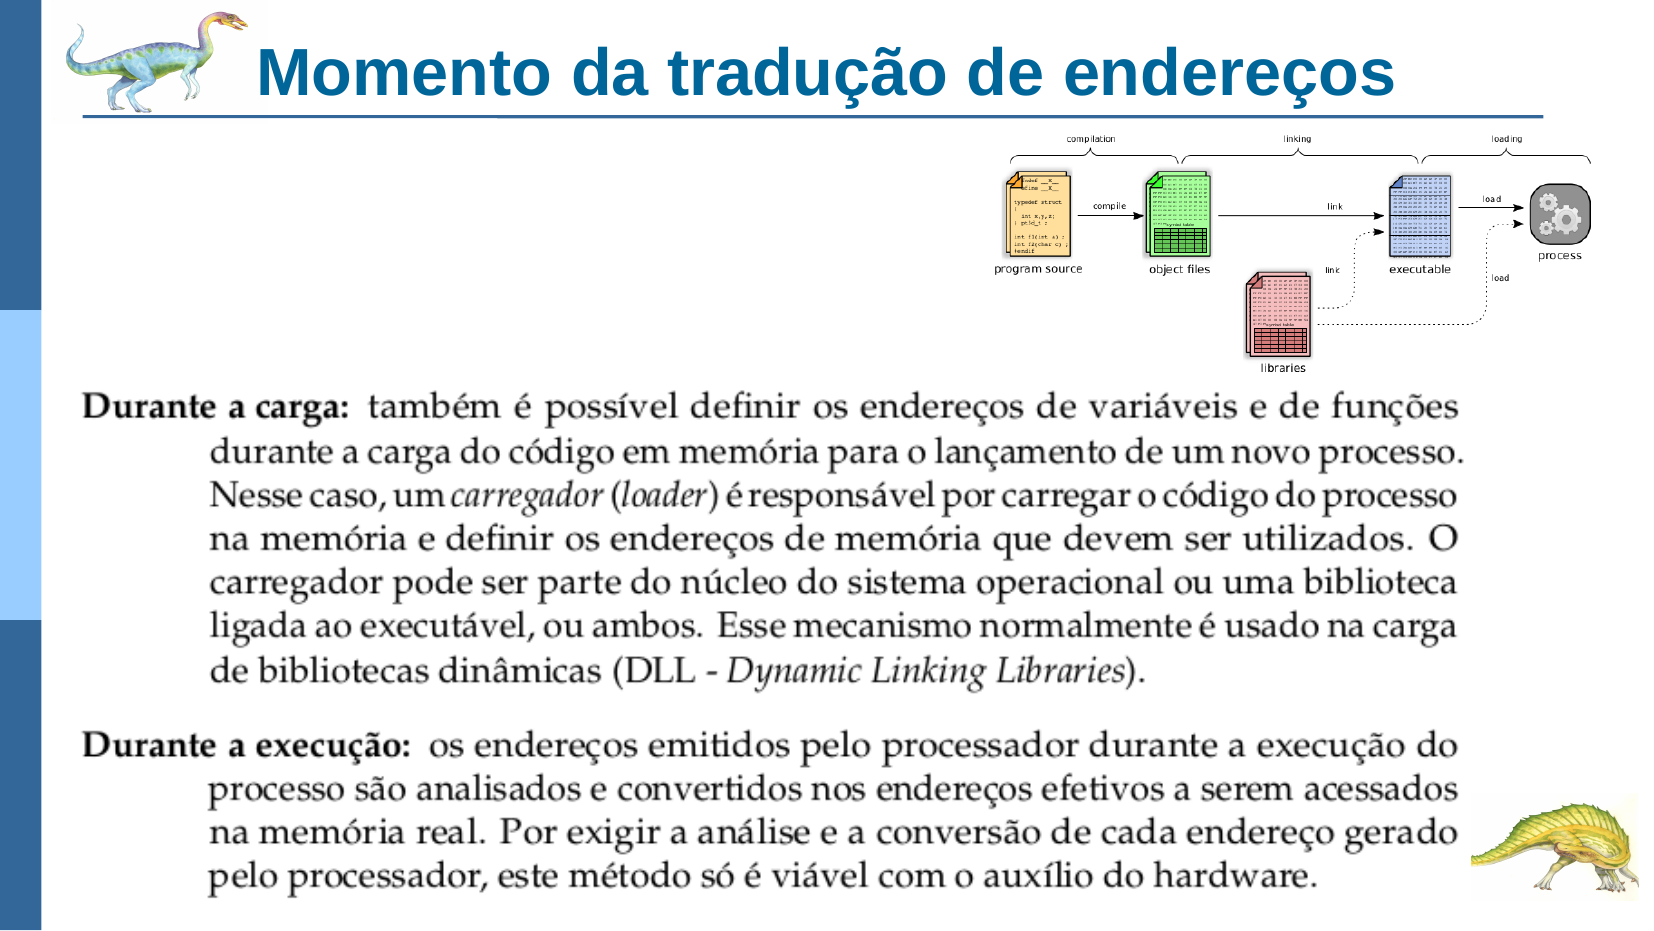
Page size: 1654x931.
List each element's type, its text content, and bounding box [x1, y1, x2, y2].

picture [76, 123, 1639, 909]
text_box Momento da tradução de endereços [82, 37, 1571, 116]
picture [51, 0, 268, 124]
